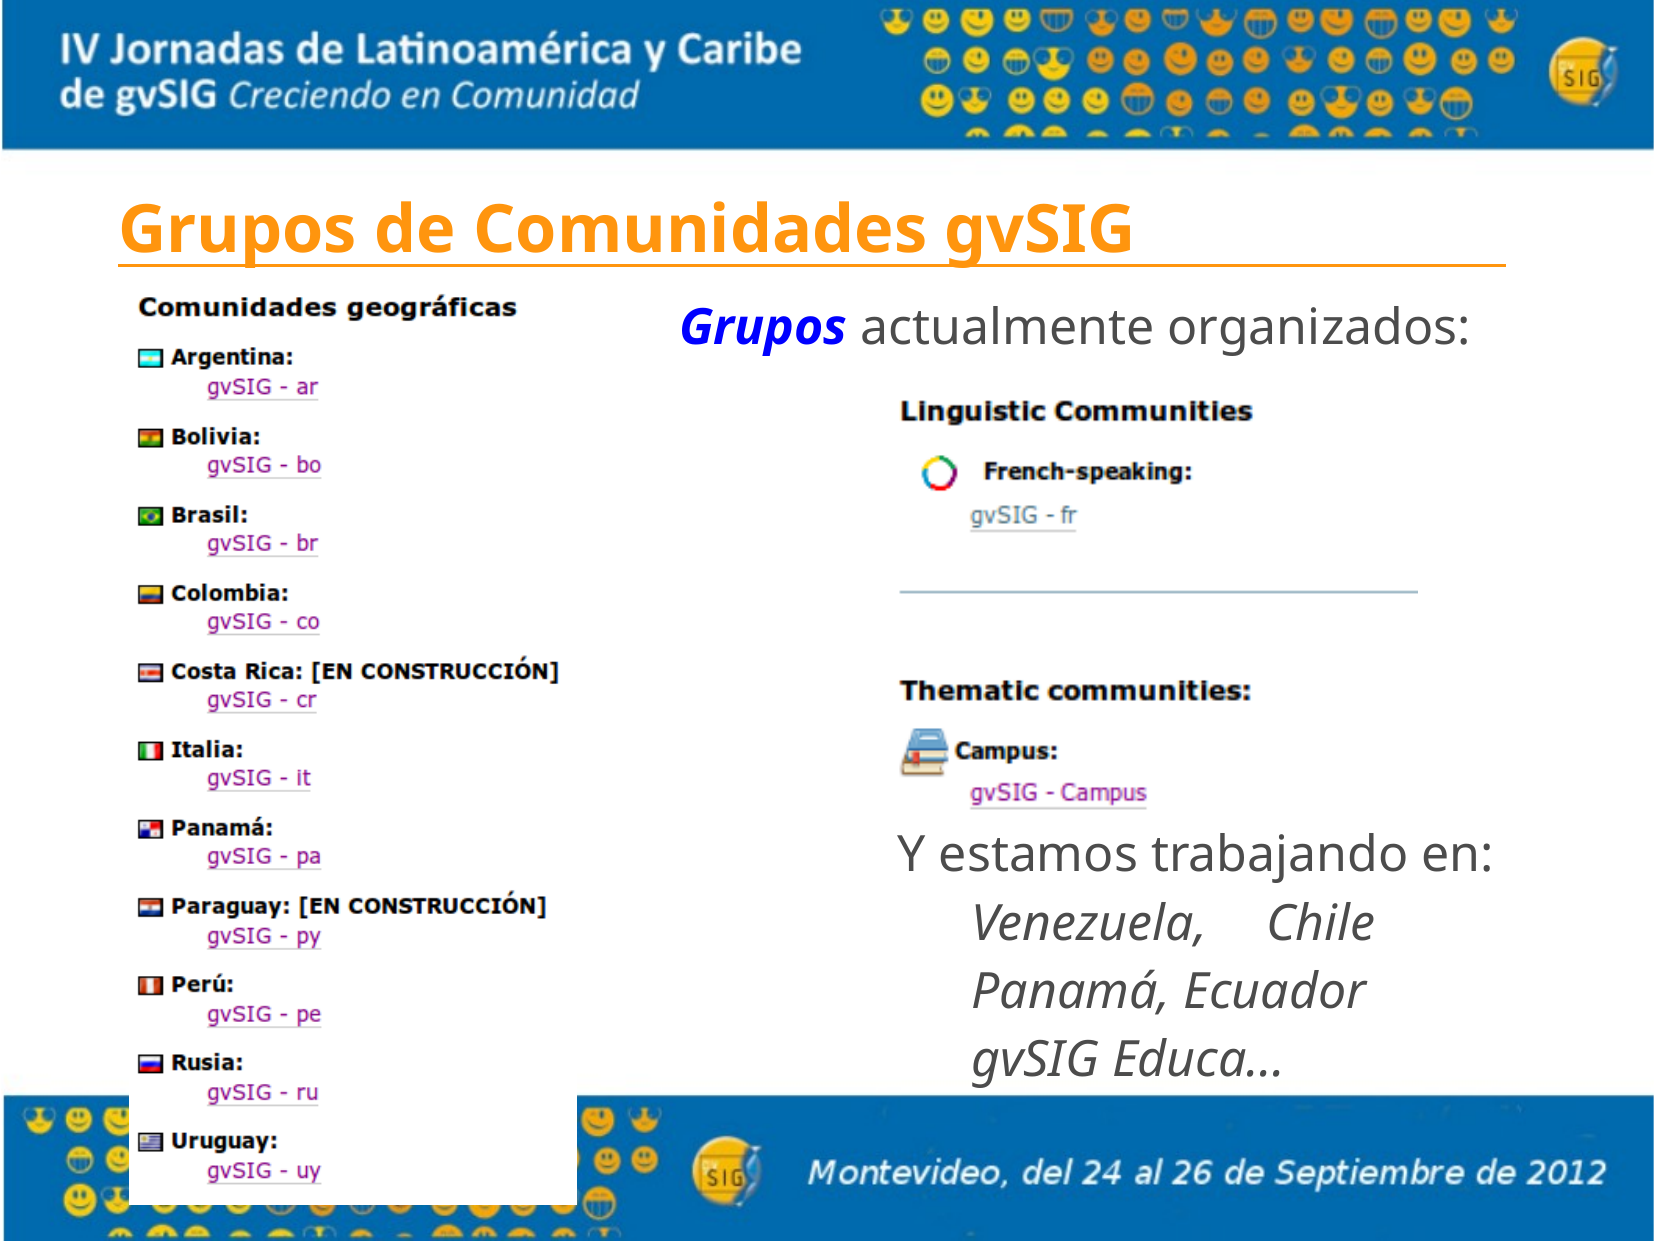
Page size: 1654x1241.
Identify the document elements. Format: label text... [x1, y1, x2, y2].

text_box Grupos actualmente organizados: [679, 295, 1598, 355]
picture [1, 0, 1654, 1241]
title Grupos de Comunidades gvSIG [118, 187, 1607, 266]
text_box Y estamos trabajando en: Venezuela, Chile Panamá, Ecuador gvSIG Educa... [897, 785, 1548, 1193]
